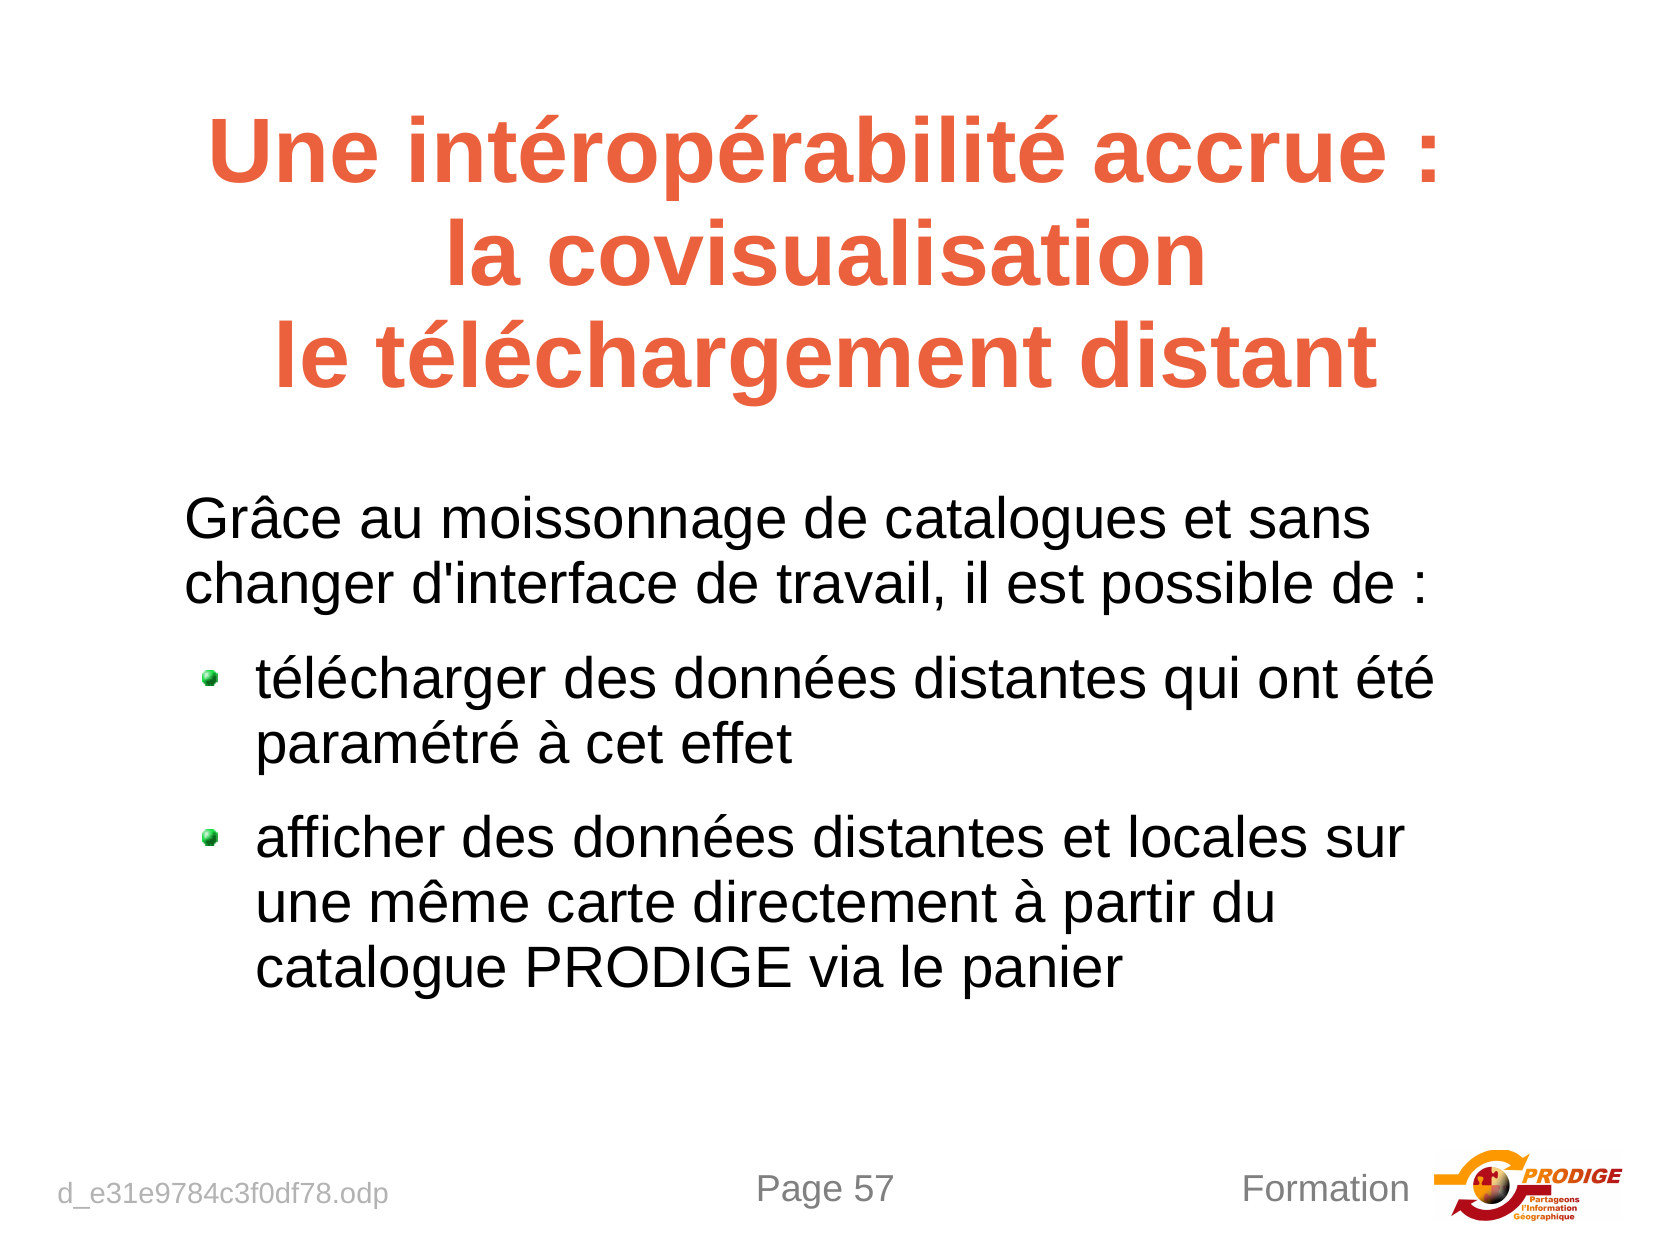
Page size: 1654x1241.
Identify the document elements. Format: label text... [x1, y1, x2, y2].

title Une intéropérabilité accrue : la covisualisation le téléchargement distant [82, 99, 1571, 408]
list Grâce au moissonnage de catalogues et sans changer d'interface de travail, il est possible de : télécharger des données distantes qui ont été paramétré à cet effet afficher des données distantes et locales sur une même carte directement à partir du catalogue PRODIGE via le panier [184, 485, 1514, 1241]
picture [1514, 1150, 1623, 1221]
